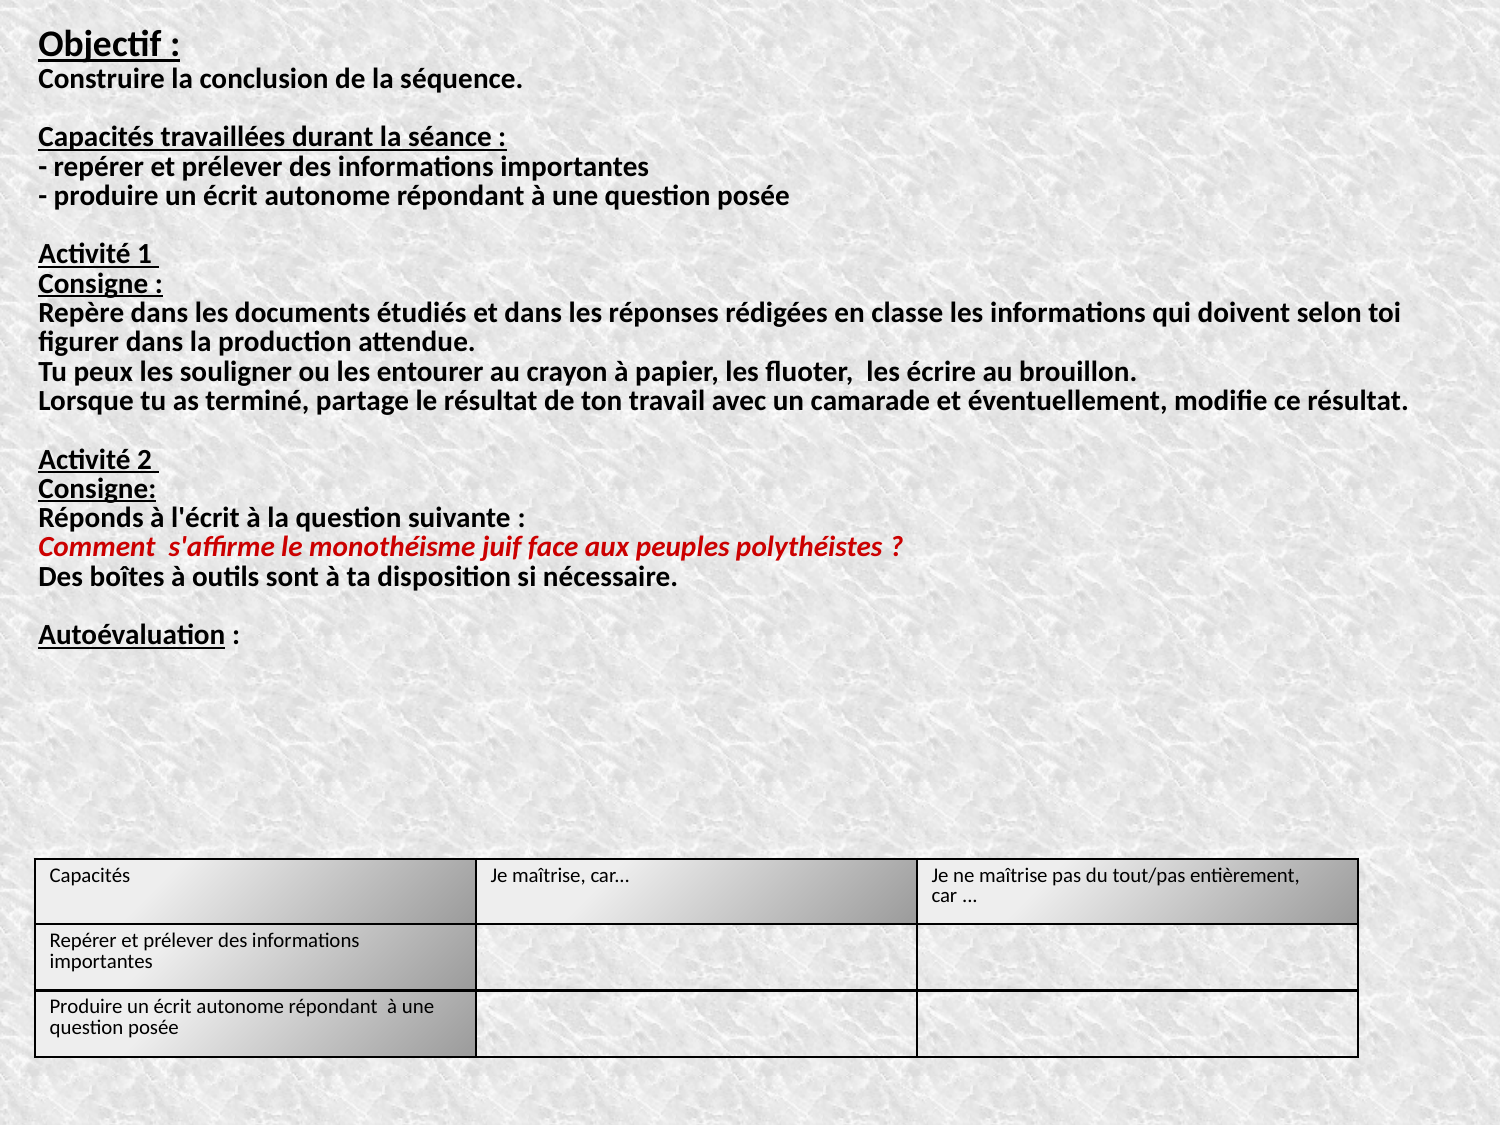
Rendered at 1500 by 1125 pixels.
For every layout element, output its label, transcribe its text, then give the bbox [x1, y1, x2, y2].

text_box Objectif : Construire la conclusion de la séquence. Capacités travaillées durant la séance : - repérer et prélever des informations importantes - produire un écrit autonome répondant à une question posée Activité 1 Consigne : Repère dans les documents étudiés et dans les réponses rédigées en classe les informations qui doivent selon toi figurer dans la production attendue. Tu peux les souligner ou les entourer au crayon à papier, les fluoter, les écrire au brouillon. Lorsque tu as terminé, partage le résultat de ton travail avec un camarade et éventuellement, modifie ce résultat. Activité 2 Consigne: Réponds à l'écrit à la question suivante : Comment s'affirme le monothéisme juif face aux peuples polythéistes ? Des boîtes à outils sont à ta disposition si nécessaire. Autoévaluation : [23, 21, 1500, 1125]
table_cell [477, 992, 916, 1056]
table_cell Repérer et prélever des informations importantes [36, 925, 475, 989]
table_header Je ne maîtrise pas du tout/pas entièrement, car ... [918, 860, 1357, 923]
table_cell [918, 992, 1357, 1056]
table_cell Produire un écrit autonome répondant à une question posée [36, 992, 475, 1056]
table_cell [477, 925, 916, 989]
picture [0, 0, 1500, 1125]
table_header Capacités [36, 860, 475, 923]
table_cell [918, 925, 1357, 989]
table_header Je maîtrise, car... [477, 860, 916, 923]
